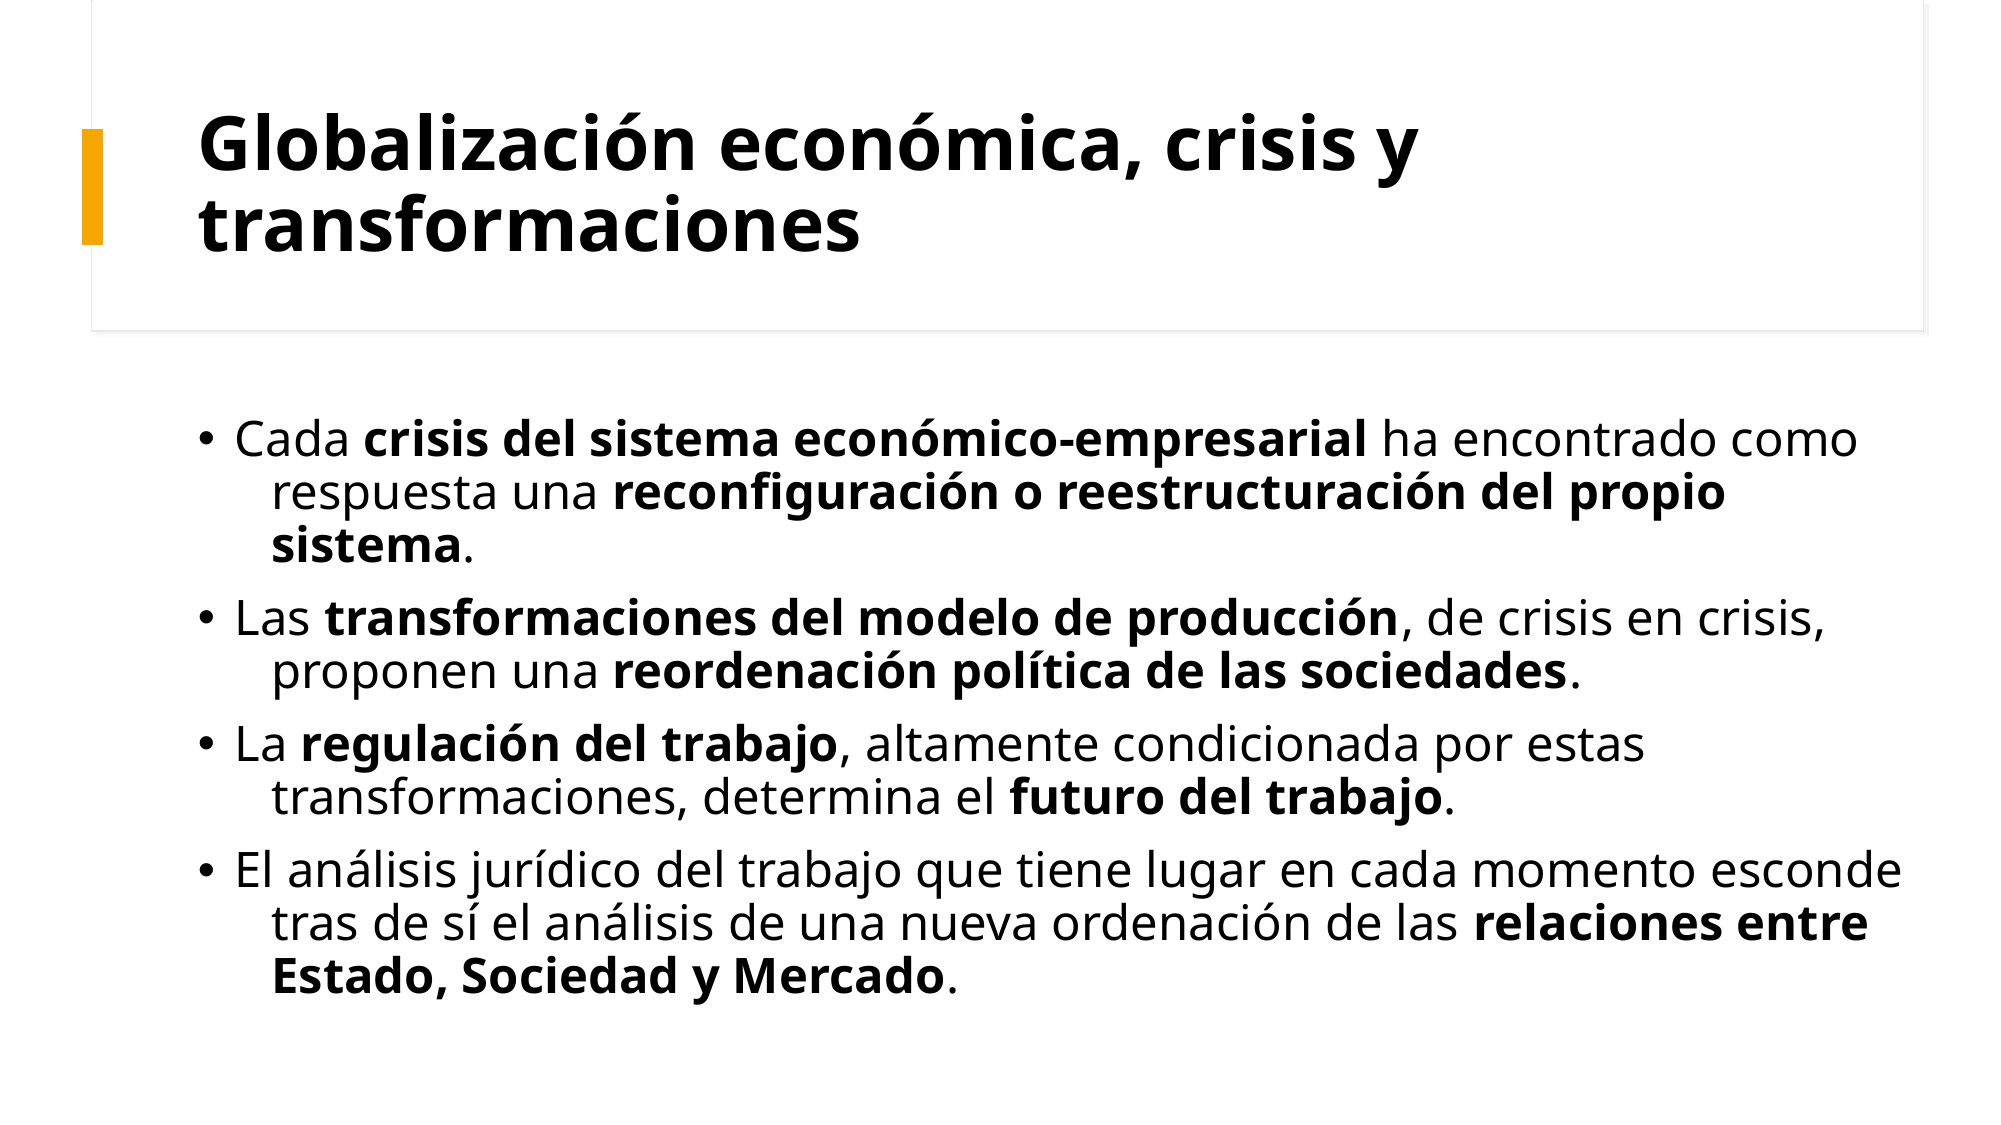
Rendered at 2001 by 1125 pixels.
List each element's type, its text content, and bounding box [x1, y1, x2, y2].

list Cada crisis del sistema económico-empresarial ha encontrado como respuesta una reconfiguración o reestructuración del propio sistema. Las transformaciones del modelo de producción, de crisis en crisis, proponen una reordenación política de las sociedades. La regulación del trabajo, altamente condicionada por estas transformaciones, determina el futuro del trabajo. El análisis jurídico del trabajo que tiene lugar en cada momento esconde tras de sí el análisis de una nueva ordenación de las relaciones entre Estado, Sociedad y Mercado. [183, 406, 1940, 1013]
title Globalización económica, crisis y transformaciones [183, 90, 1852, 284]
